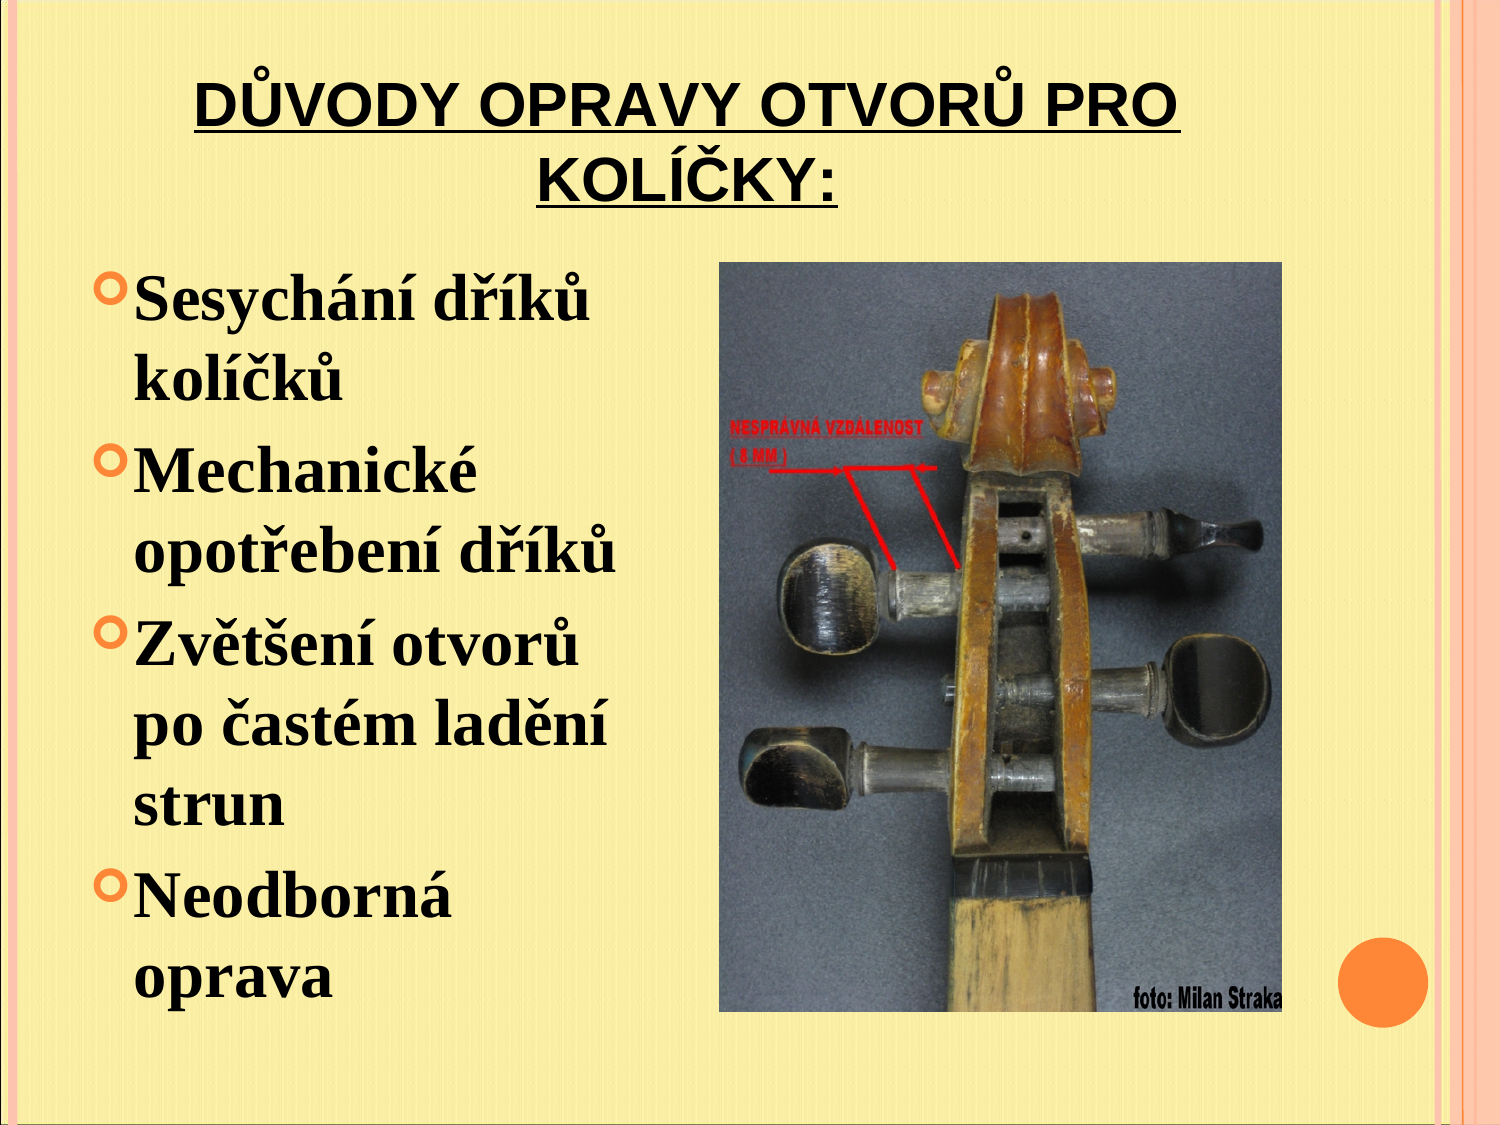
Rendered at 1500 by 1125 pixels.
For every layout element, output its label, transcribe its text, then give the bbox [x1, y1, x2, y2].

text_box Sesychání dříků kolíčků Mechanické opotřebení dříků Zvětšení otvorů po častém ladění strun Neodborná oprava [75, 246, 676, 1032]
picture [18, 0, 1434, 1125]
picture [0, 0, 8, 1125]
picture [1441, 0, 1449, 1125]
text_box DŮVODY OPRAVY OTVORŮ PRO KOLÍČKY: [74, 45, 1300, 233]
